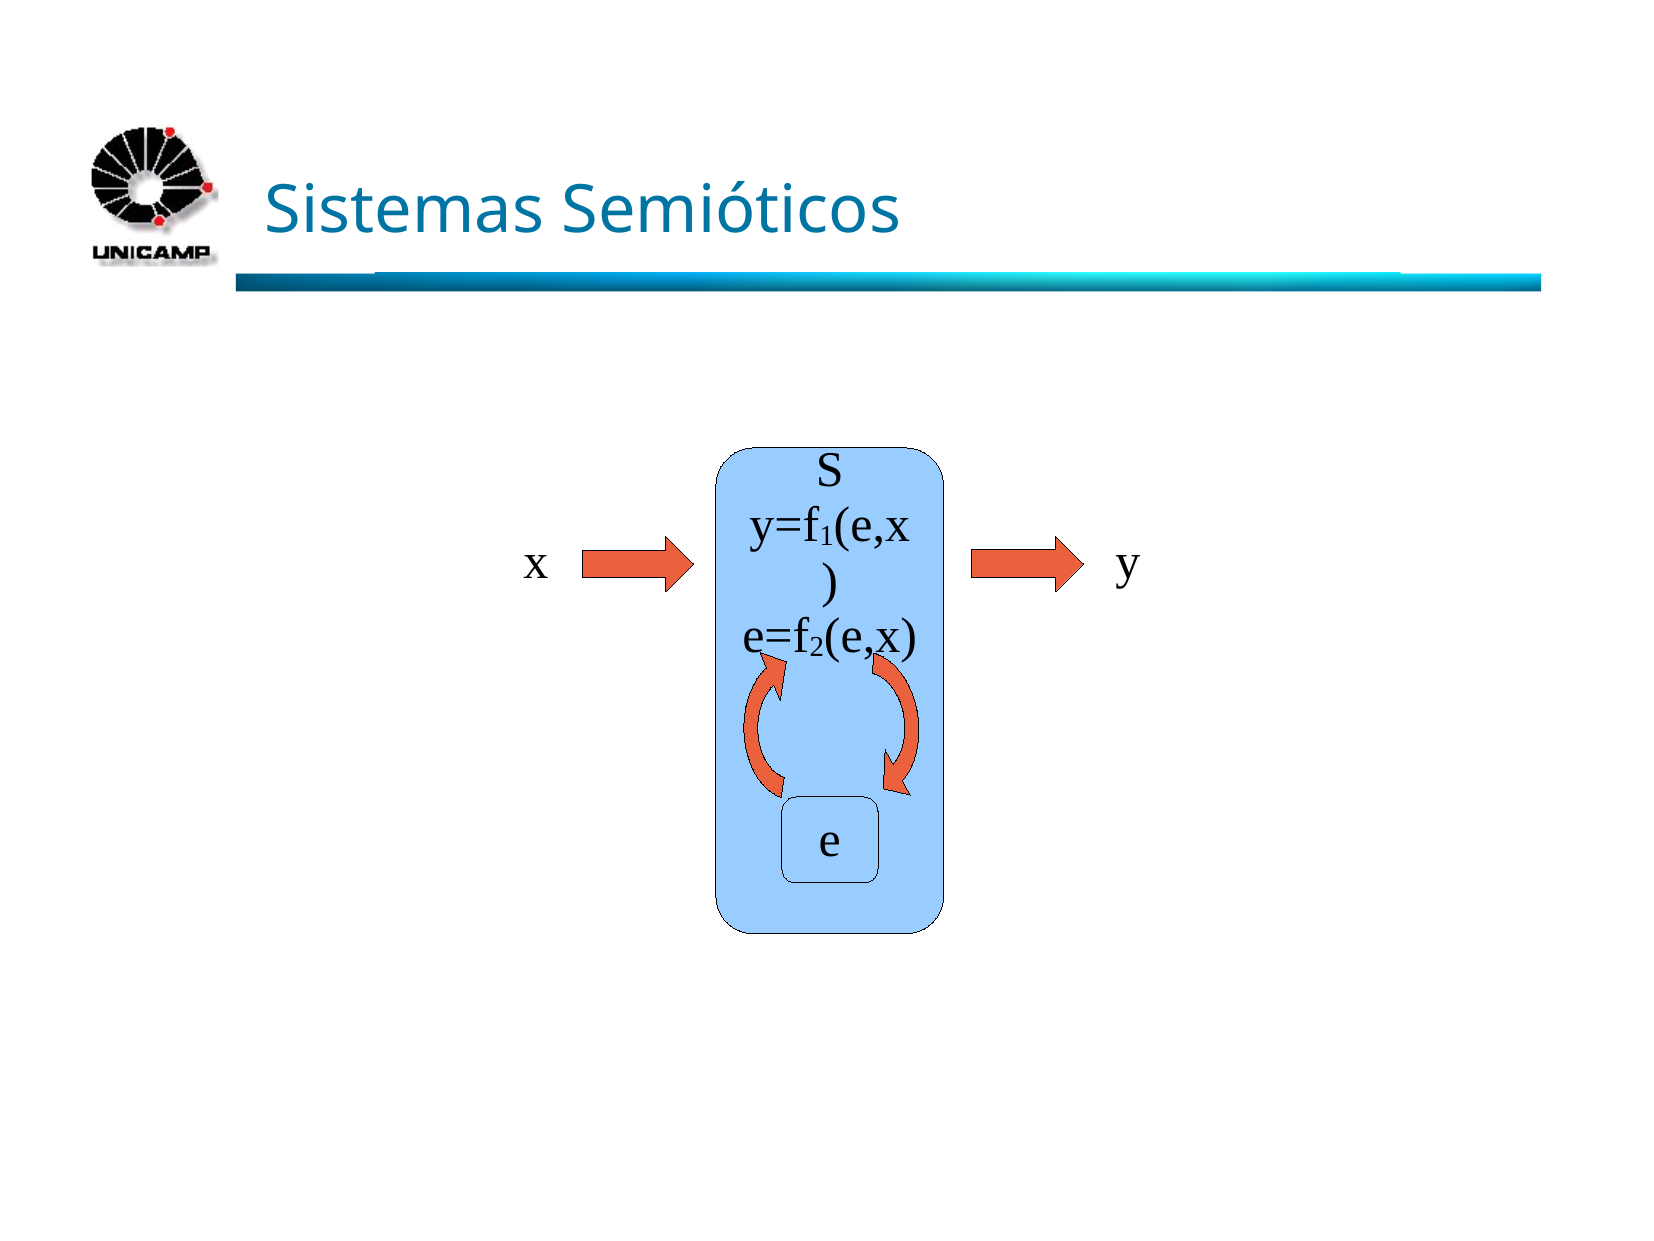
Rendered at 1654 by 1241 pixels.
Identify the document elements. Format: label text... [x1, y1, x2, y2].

text_box S y=f1(e,x) e=f2(e,x) [715, 447, 944, 934]
text_box [743, 652, 787, 798]
text_box e [781, 796, 879, 883]
text_box [582, 536, 694, 592]
text_box y [1100, 526, 1156, 597]
title Sistemas Semióticos [264, 42, 1534, 250]
picture [125, 272, 1654, 295]
text_box [872, 653, 919, 796]
text_box x [508, 526, 615, 597]
text_box [971, 536, 1084, 592]
